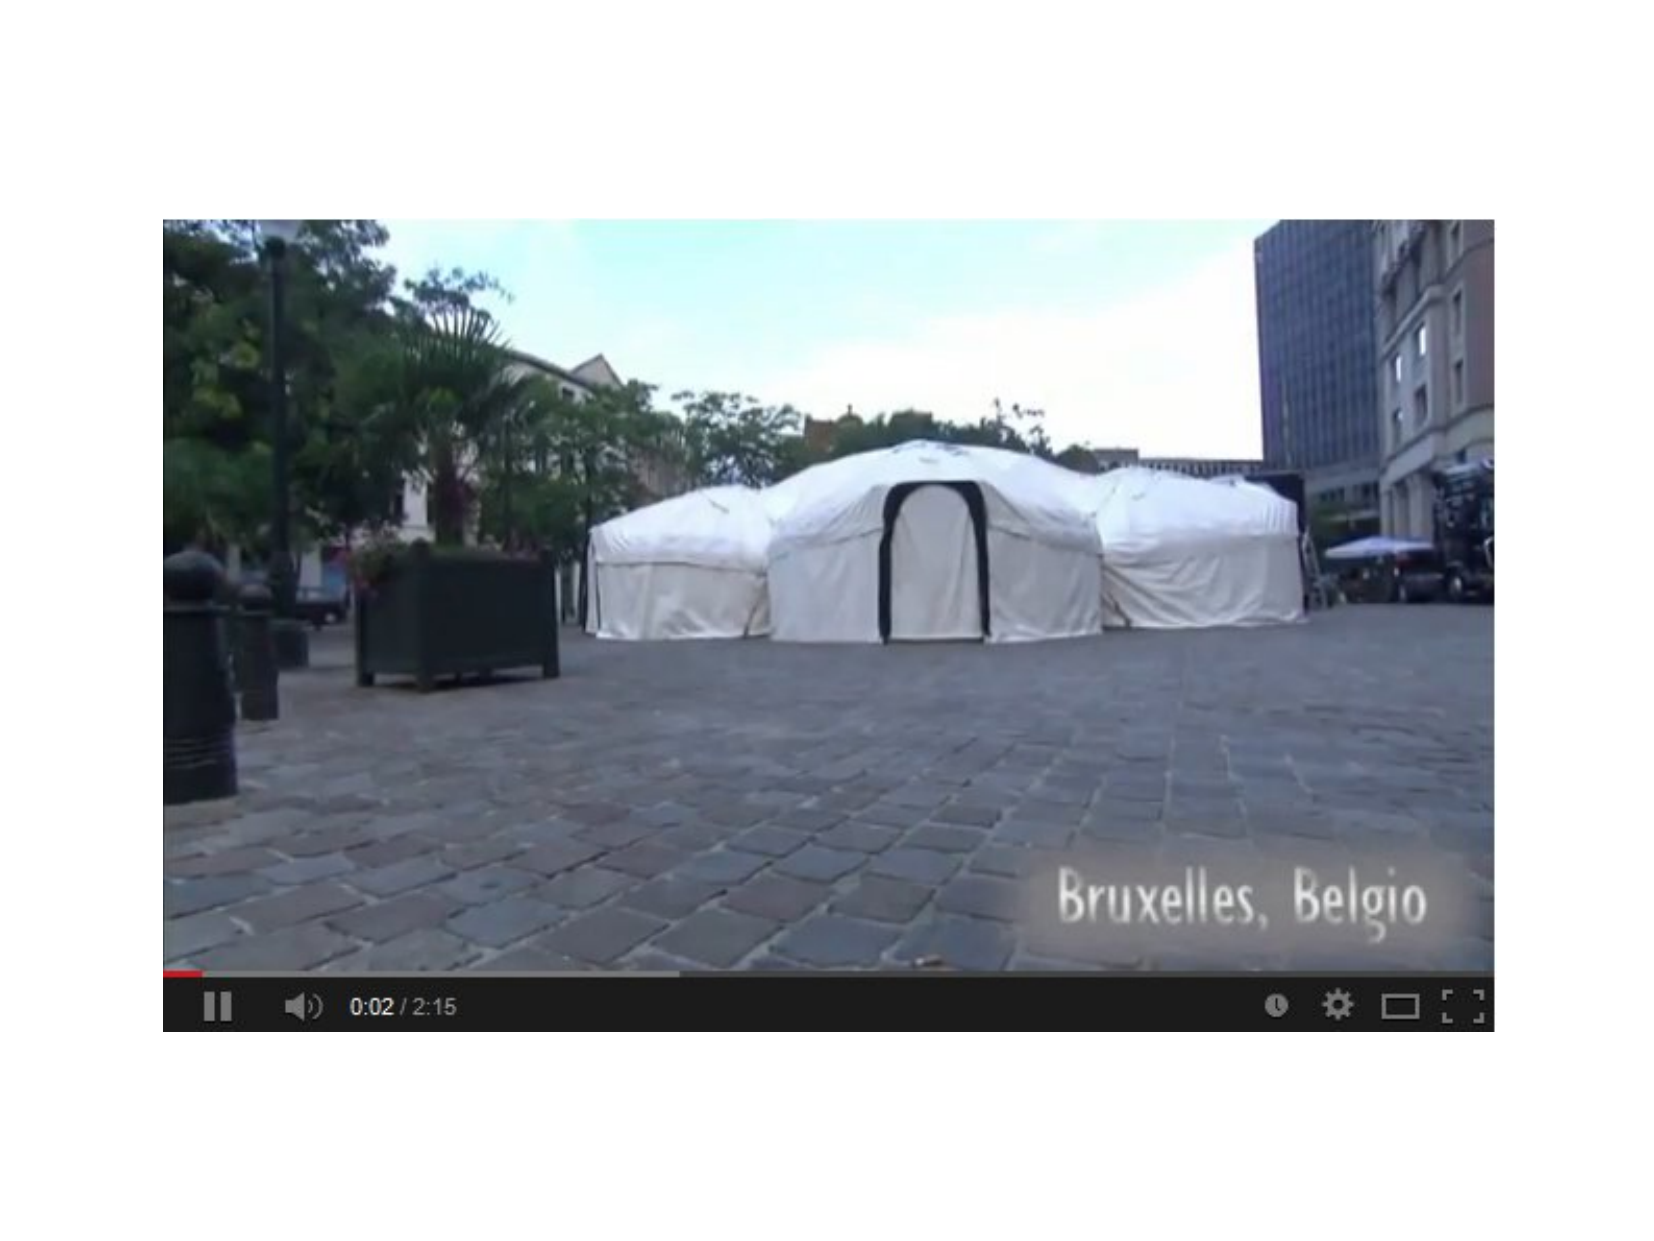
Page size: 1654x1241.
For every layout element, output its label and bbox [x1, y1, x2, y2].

picture [163, 218, 1497, 1032]
